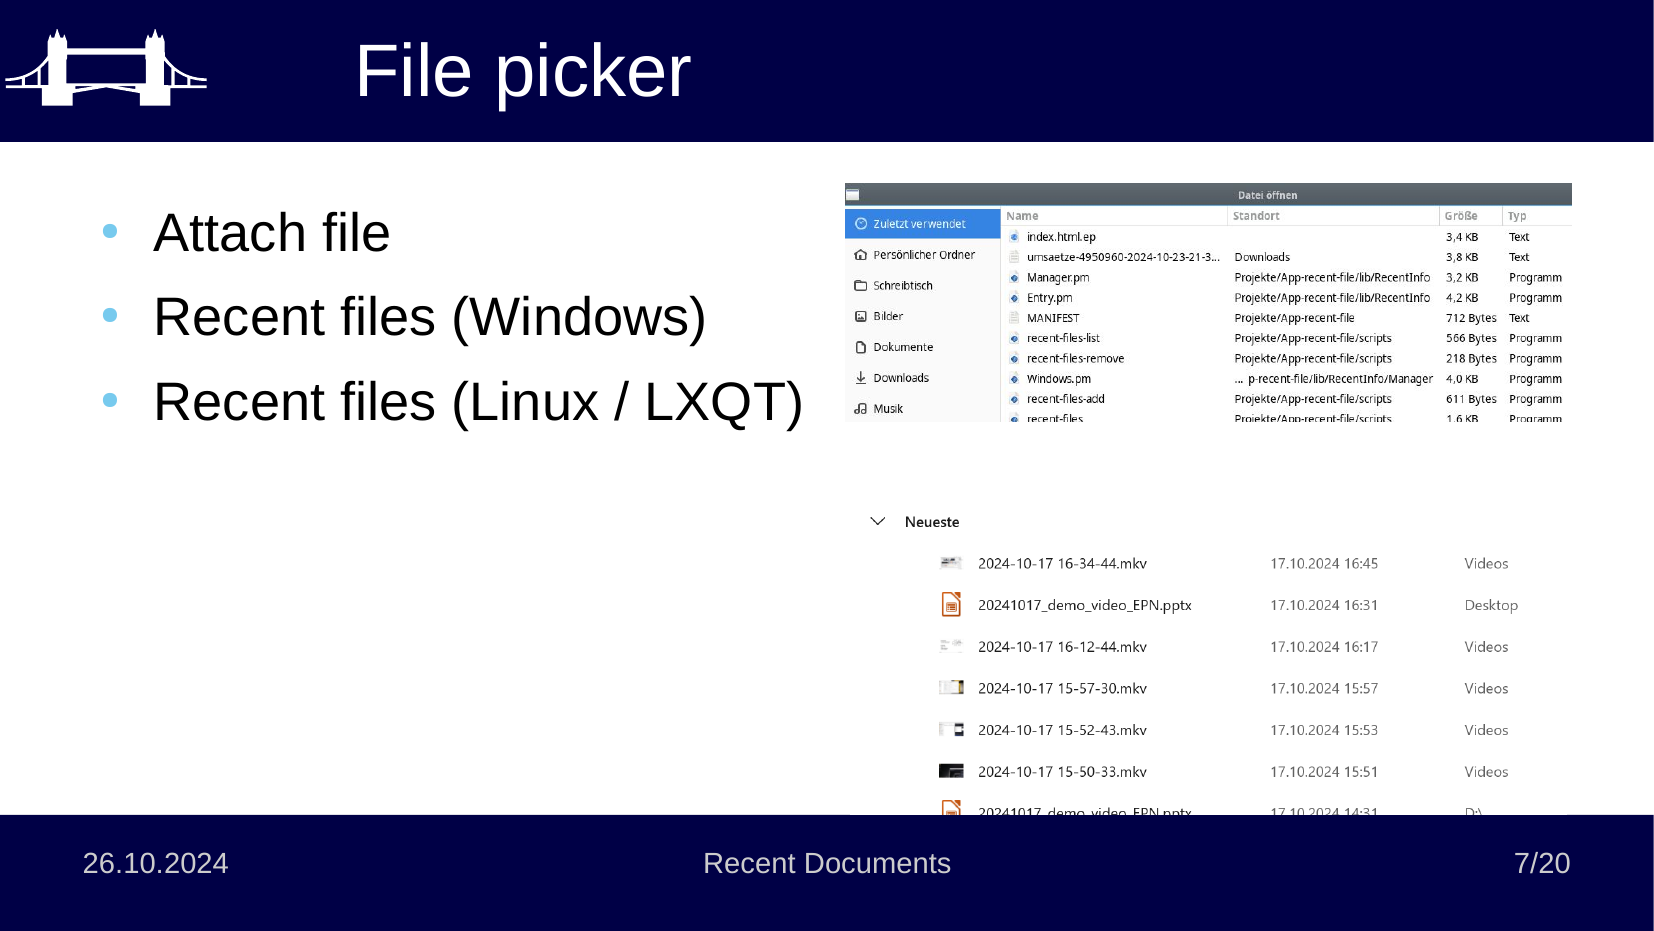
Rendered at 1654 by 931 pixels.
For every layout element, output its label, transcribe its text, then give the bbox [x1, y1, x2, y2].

picture [850, 493, 1567, 815]
picture [845, 183, 1572, 422]
title File picker [354, 5, 1654, 136]
list Attach file Recent files (Windows) Recent files (Linux / LXQT) [82, 141, 809, 815]
